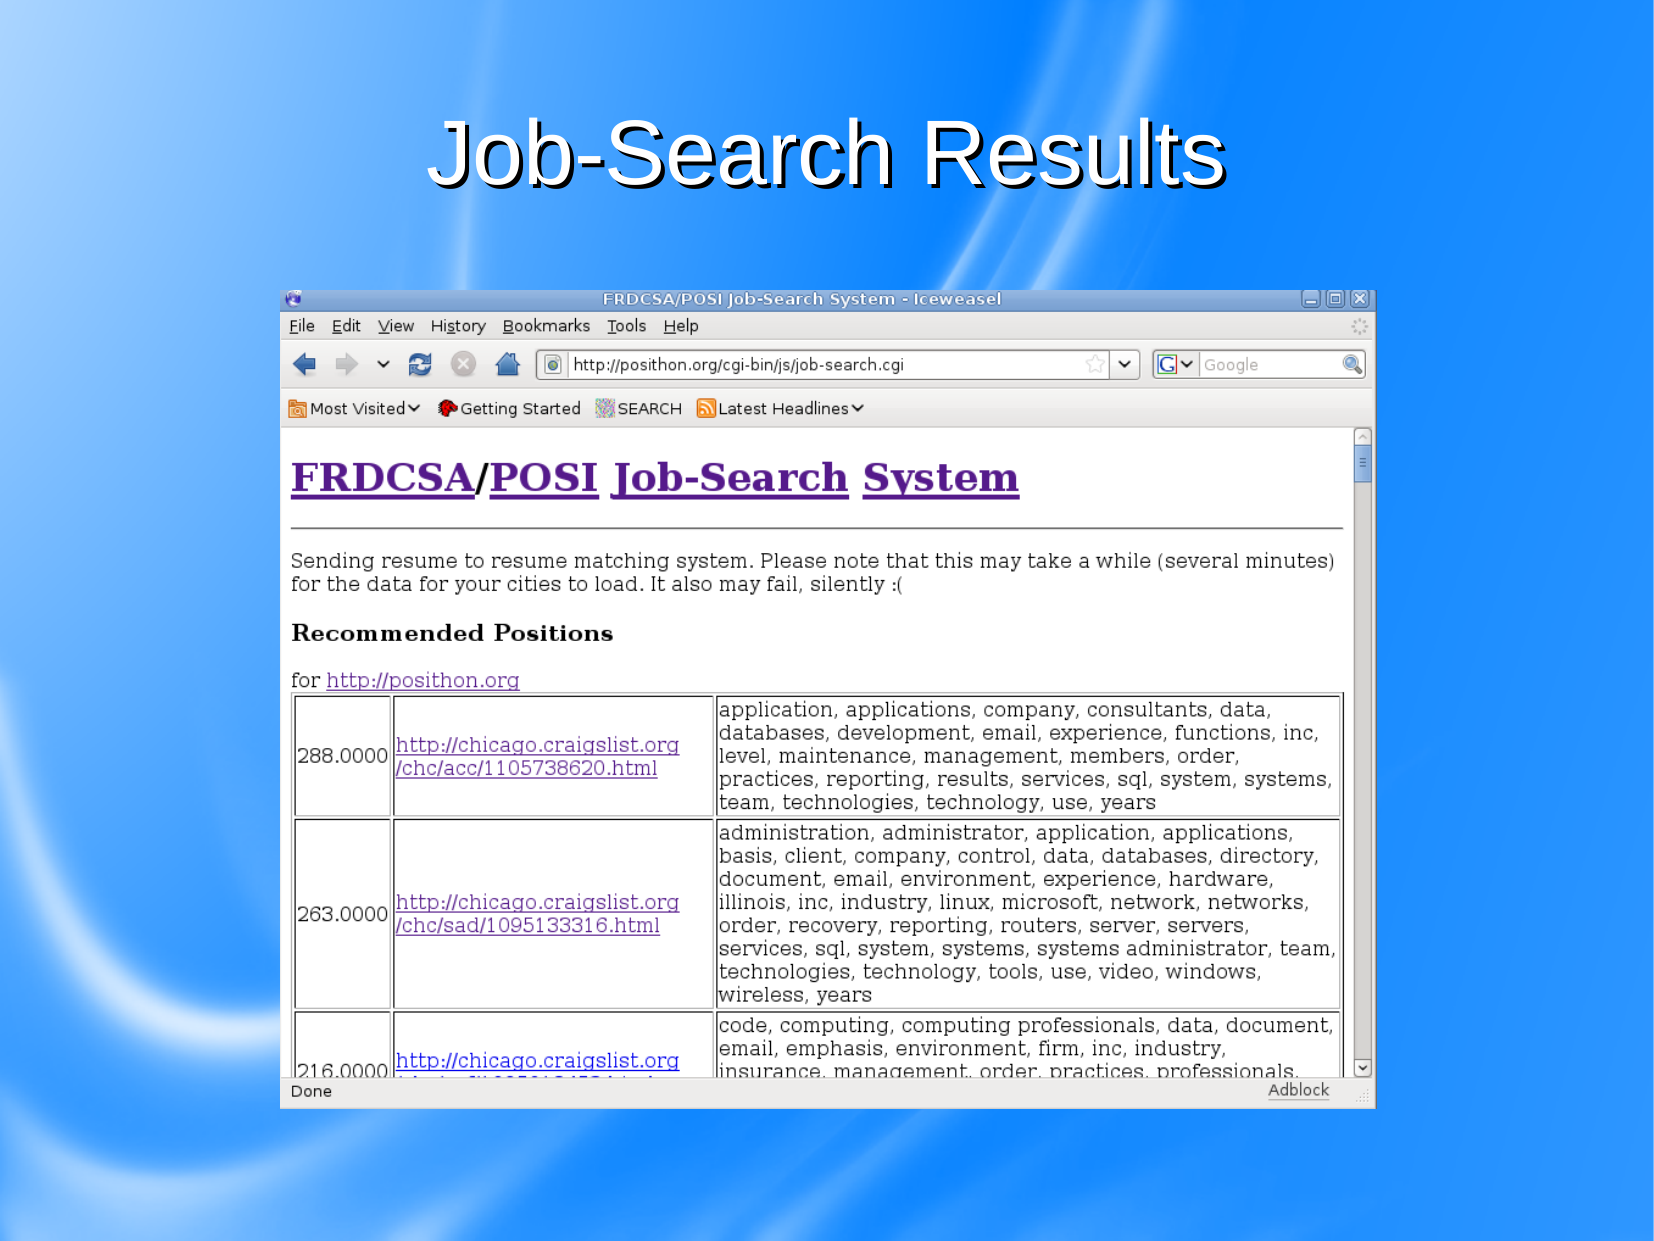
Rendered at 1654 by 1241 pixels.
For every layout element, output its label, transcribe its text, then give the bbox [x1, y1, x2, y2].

title Job-Search Results [82, 49, 1571, 257]
picture [0, 0, 1654, 1241]
